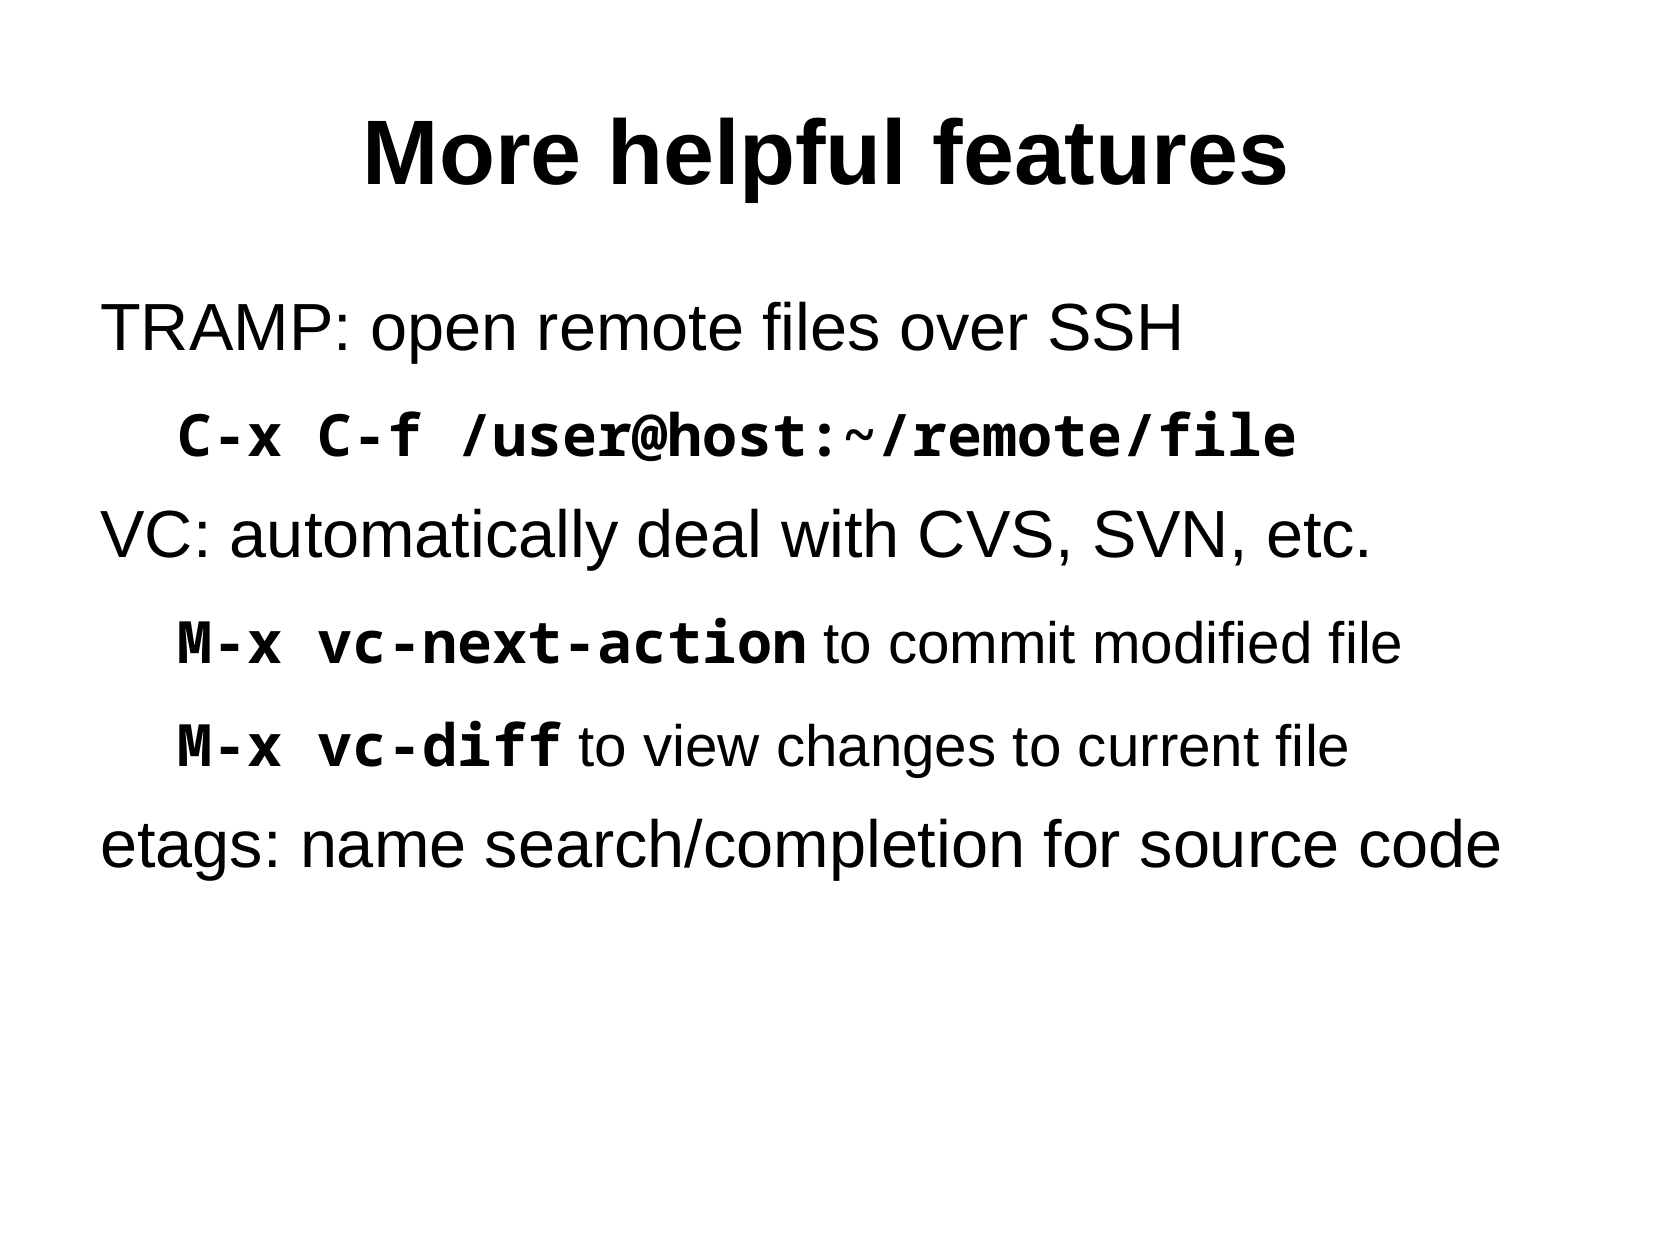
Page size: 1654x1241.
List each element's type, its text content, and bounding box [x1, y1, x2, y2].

title More helpful features [82, 56, 1571, 250]
list TRAMP: open remote files over SSH C-x C-f /user@host:~/remote/file VC: automatically deal with CVS, SVN, etc. M-x vc-next-action to commit modified file M-x vc-diff to view changes to current file etags: name search/completion for source code [82, 290, 1571, 1094]
